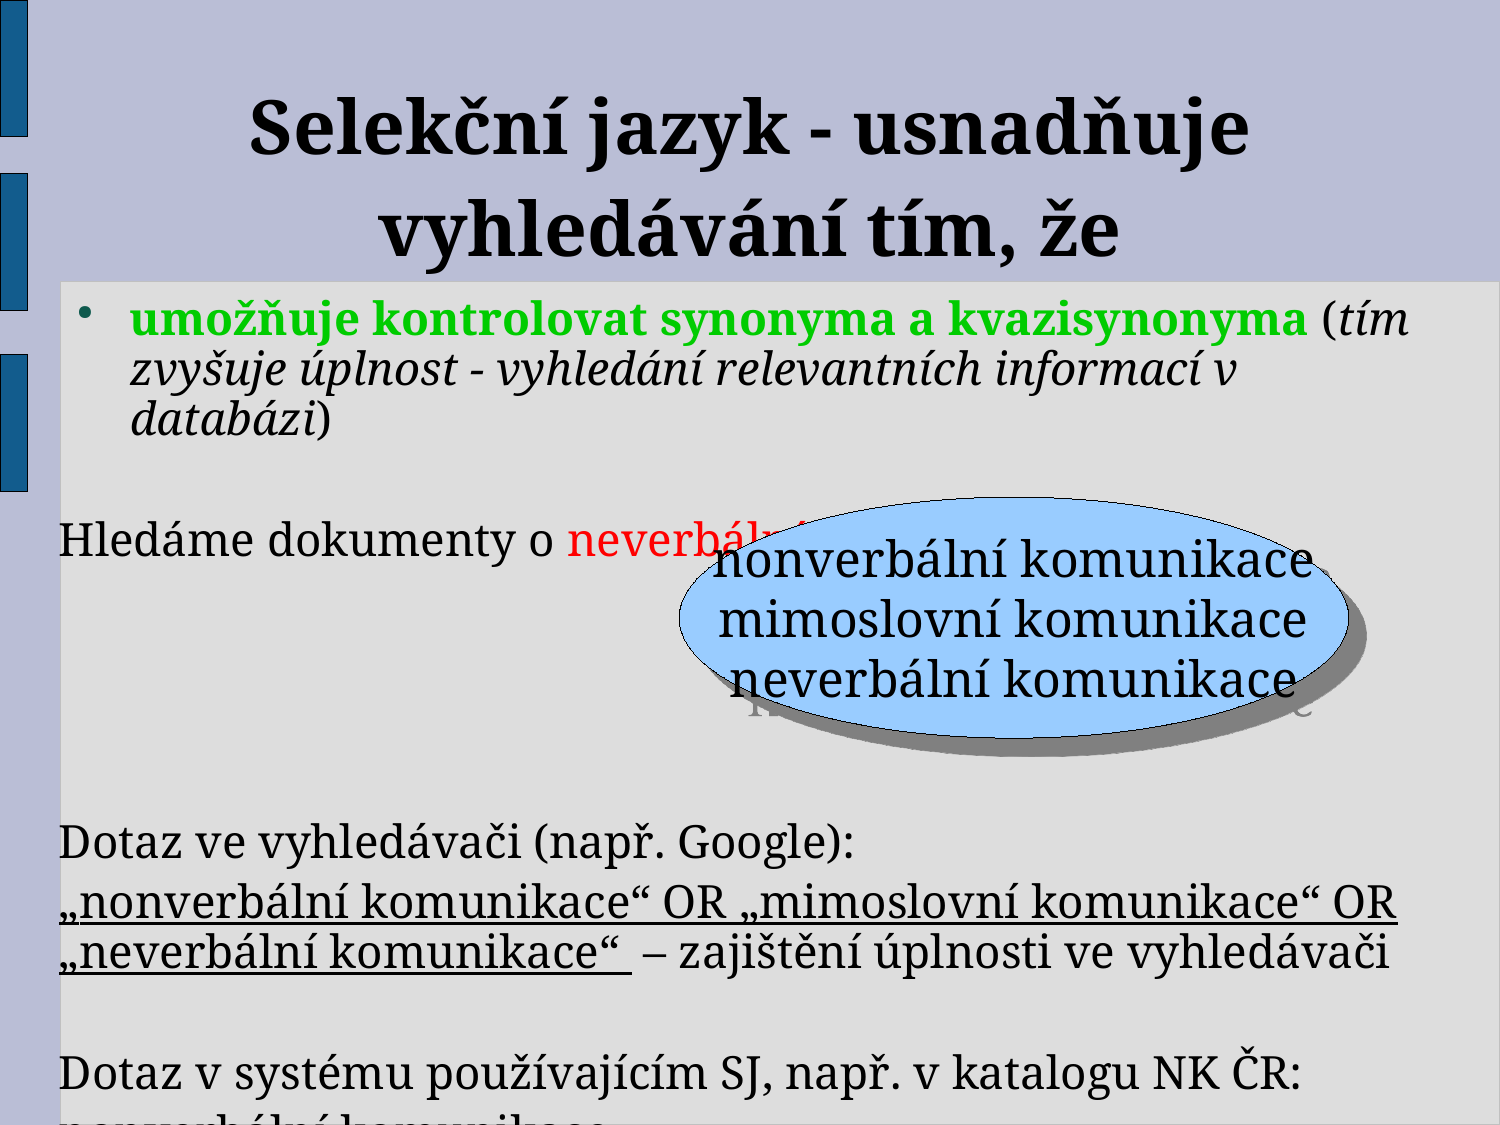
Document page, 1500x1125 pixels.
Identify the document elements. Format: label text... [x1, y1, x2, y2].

text_box nonverbální komunikace mimoslovní komunikace neverbální komunikace [679, 497, 1349, 739]
list umožňuje kontrolovat synonyma a kvazisynonyma (tím zvyšuje úplnost - vyhledání relevantních informací v databázi) Hledáme dokumenty o neverbální komunikaci Dotaz ve vyhledávači (např. Google): „nonverbální komunikace“ OR „mimoslovní komunikace“ OR „neverbální komunikace“ – zajištění úplnosti ve vyhledávači Dotaz v systému používajícím SJ, např. v katalogu NK ČR: nonverbální komunikace - Městská knihovna Hodonín - http://www.knihovnahod.cz/ - klíčová slova [59, 295, 1426, 1125]
title Selekční jazyk - usnadňuje vyhledávání tím, že [110, 82, 1392, 271]
